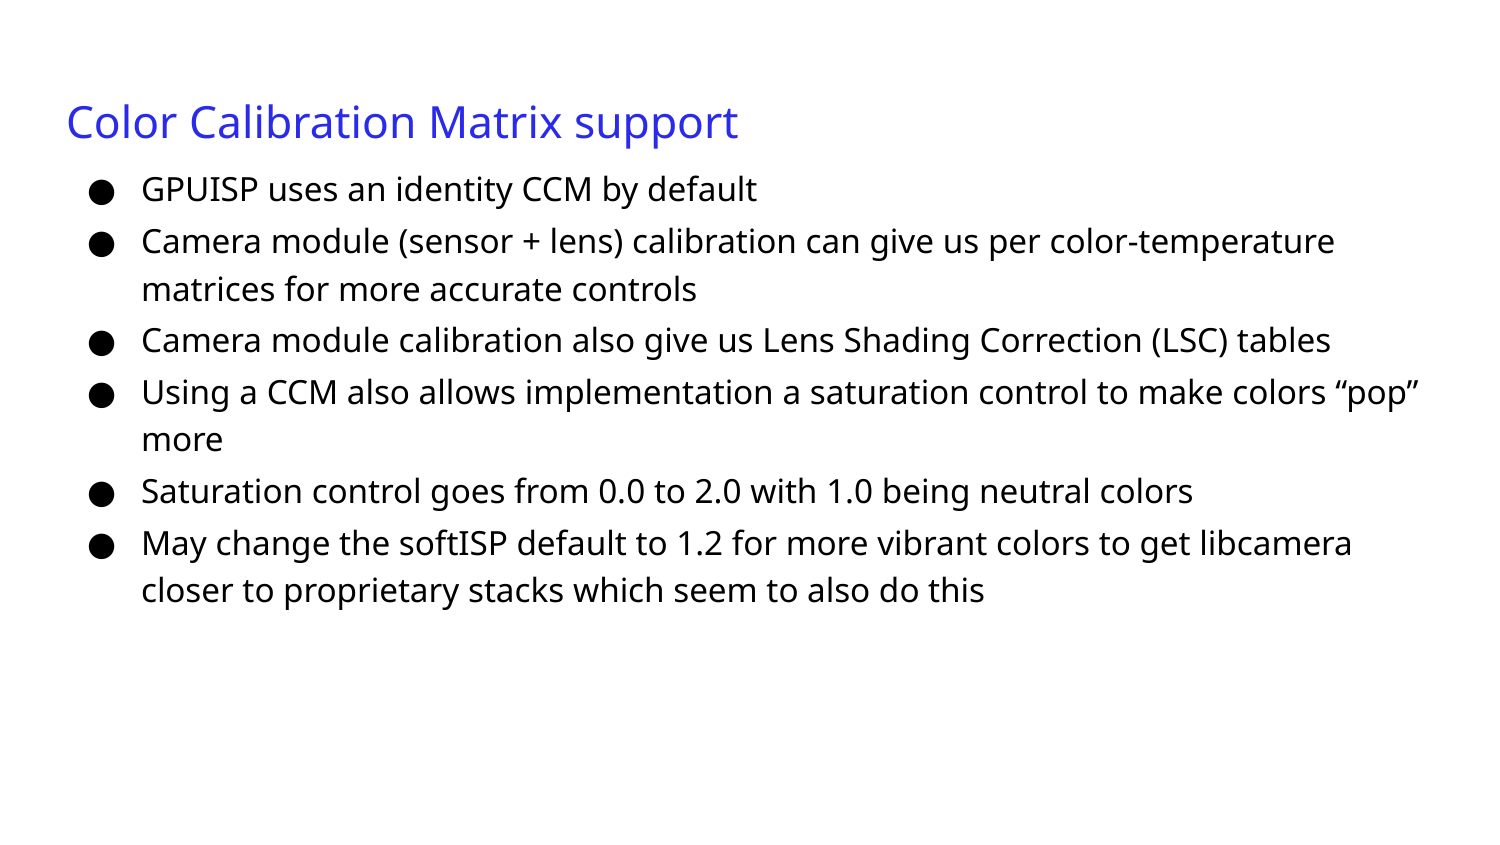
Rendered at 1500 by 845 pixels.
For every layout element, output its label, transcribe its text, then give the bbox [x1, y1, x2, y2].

title Color Calibration Matrix support [51, 73, 1449, 149]
list GPUISP uses an identity CCM by default Camera module (sensor + lens) calibration can give us per color-temperature matrices for more accurate controls Camera module calibration also give us Lens Shading Correction (LSC) tables Using a CCM also allows implementation a saturation control to make colors “pop” more Saturation control goes from 0.0 to 2.0 with 1.0 being neutral colors May change the softISP default to 1.2 for more vibrant colors to get libcamera closer to proprietary stacks which seem to also do this [51, 149, 1449, 734]
